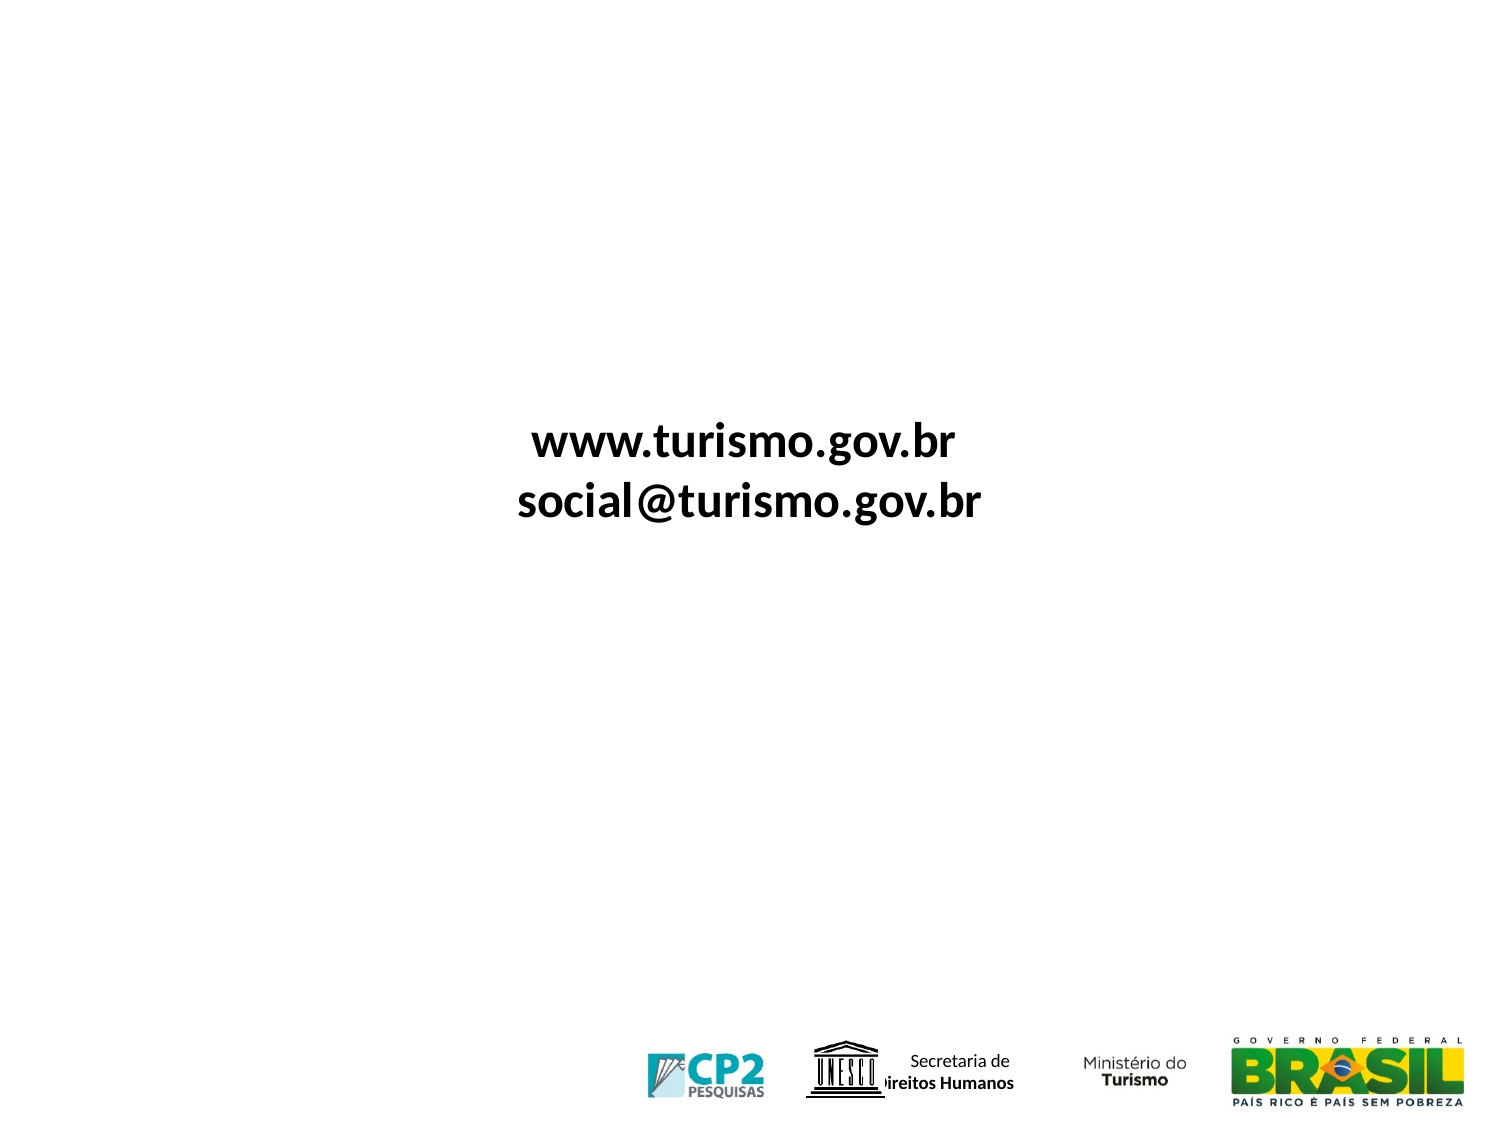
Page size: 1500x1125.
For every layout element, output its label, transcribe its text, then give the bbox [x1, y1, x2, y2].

text_box www.turismo.gov.br social@turismo.gov.br [313, 220, 1187, 752]
